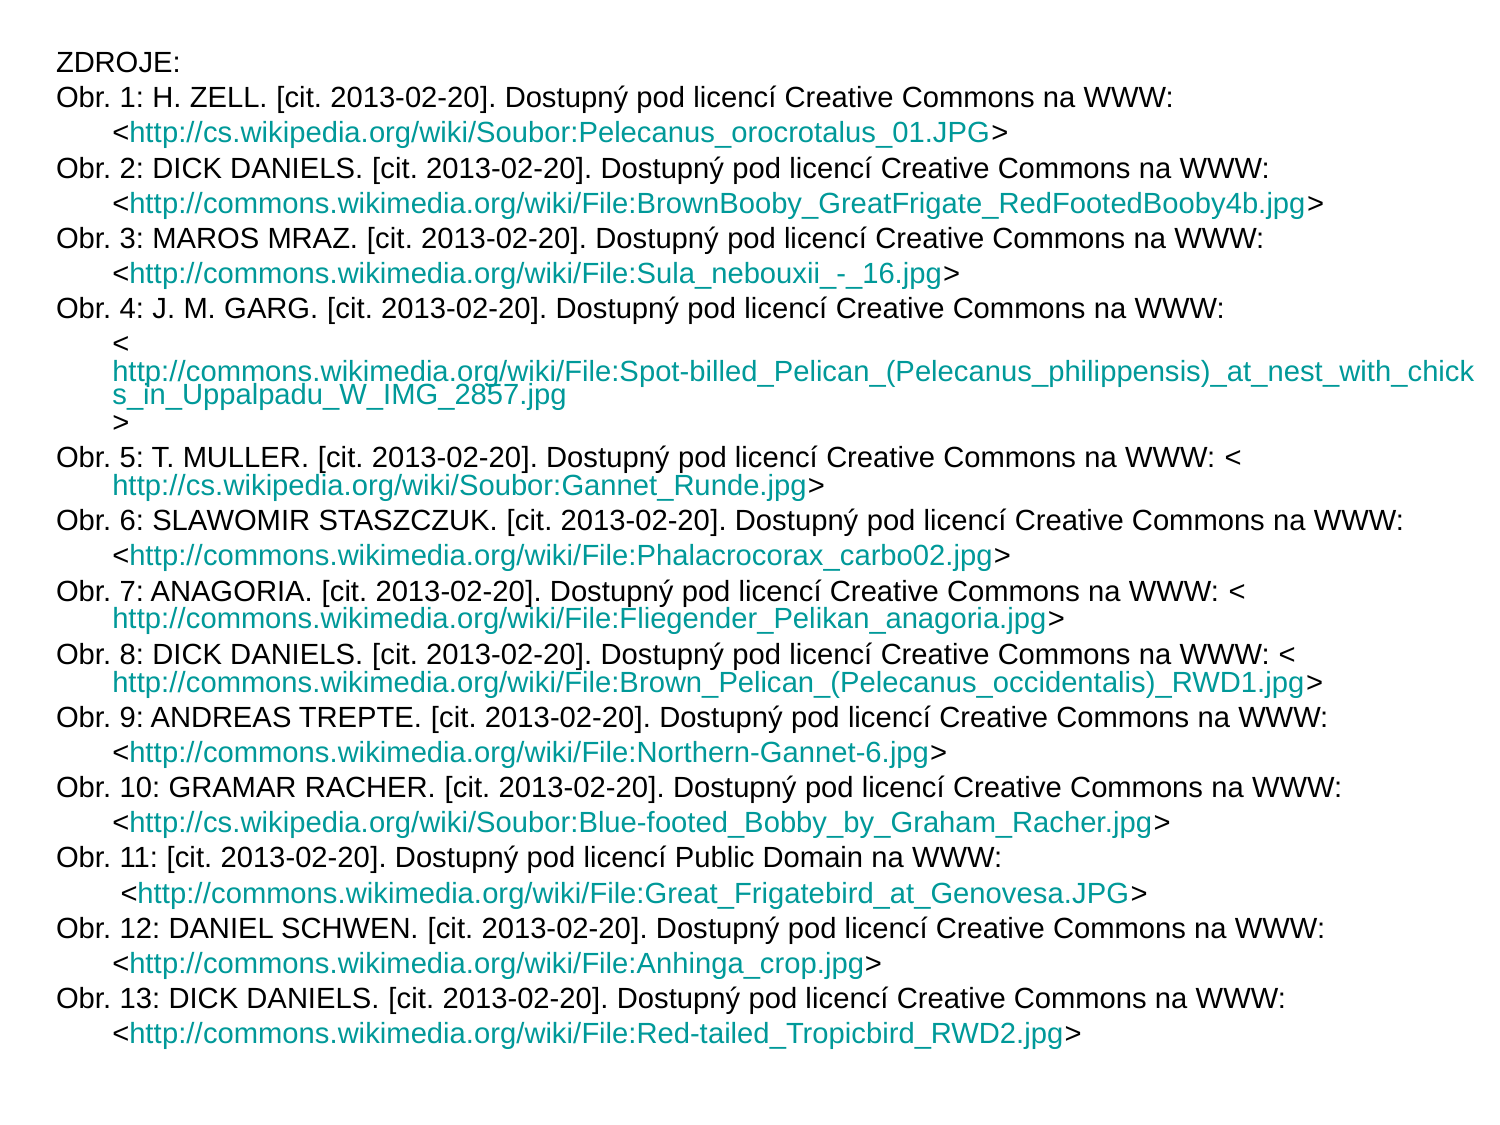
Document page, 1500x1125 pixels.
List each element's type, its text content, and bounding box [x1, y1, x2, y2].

list ZDROJE: Obr. 1: H. ZELL. [cit. 2013-02-20]. Dostupný pod licencí Creative Commons na WWW: <http://cs.wikipedia.org/wiki/Soubor:Pelecanus_orocrotalus_01.JPG> Obr. 2: DICK DANIELS. [cit. 2013-02-20]. Dostupný pod licencí Creative Commons na WWW: <http://commons.wikimedia.org/wiki/File:BrownBooby_GreatFrigate_RedFootedBooby4b.jpg> Obr. 3: MAROS MRAZ. [cit. 2013-02-20]. Dostupný pod licencí Creative Commons na WWW: <http://commons.wikimedia.org/wiki/File:Sula_nebouxii_-_16.jpg> Obr. 4: J. M. GARG. [cit. 2013-02-20]. Dostupný pod licencí Creative Commons na WWW: <http://commons.wikimedia.org/wiki/File:Spot-billed_Pelican_(Pelecanus_philippensis)_at_nest_with_chicks_in_Uppalpadu_W_IMG_2857.jpg> Obr. 5: T. MULLER. [cit. 2013-02-20]. Dostupný pod licencí Creative Commons na WWW: <http://cs.wikipedia.org/wiki/Soubor:Gannet_Runde.jpg> Obr. 6: SLAWOMIR STASZCZUK. [cit. 2013-02-20]. Dostupný pod licencí Creative Commons na WWW: <http://commons.wikimedia.org/wiki/File:Phalacrocorax_carbo02.jpg> Obr. 7: ANAGORIA. [cit. 2013-02-20]. Dostupný pod licencí Creative Commons na WWW: <http://commons.wikimedia.org/wiki/File:Fliegender_Pelikan_anagoria.jpg> Obr. 8: DICK DANIELS. [cit. 2013-02-20]. Dostupný pod licencí Creative Commons na WWW: <http://commons.wikimedia.org/wiki/File:Brown_Pelican_(Pelecanus_occidentalis)_RWD1.jpg> Obr. 9: ANDREAS TREPTE. [cit. 2013-02-20]. Dostupný pod licencí Creative Commons na WWW: <http://commons.wikimedia.org/wiki/File:Northern-Gannet-6.jpg> Obr. 10: GRAMAR RACHER. [cit. 2013-02-20]. Dostupný pod licencí Creative Commons na WWW: <http://cs.wikipedia.org/wiki/Soubor:Blue-footed_Bobby_by_Graham_Racher.jpg> Obr. 11: [cit. 2013-02-20]. Dostupný pod licencí Public Domain na WWW: <http://commons.wikimedia.org/wiki/File:Great_Frigatebird_at_Genovesa.JPG> Obr. 12: DANIEL SCHWEN. [cit. 2013-02-20]. Dostupný pod licencí Creative Commons na WWW: <http://commons.wikimedia.org/wiki/File:Anhinga_crop.jpg> Obr. 13: DICK DANIELS. [cit. 2013-02-20]. Dostupný pod licencí Creative Commons na WWW: <http://commons.wikimedia.org/wiki/File:Red-tailed_Tropicbird_RWD2.jpg> [41, 42, 1500, 1125]
